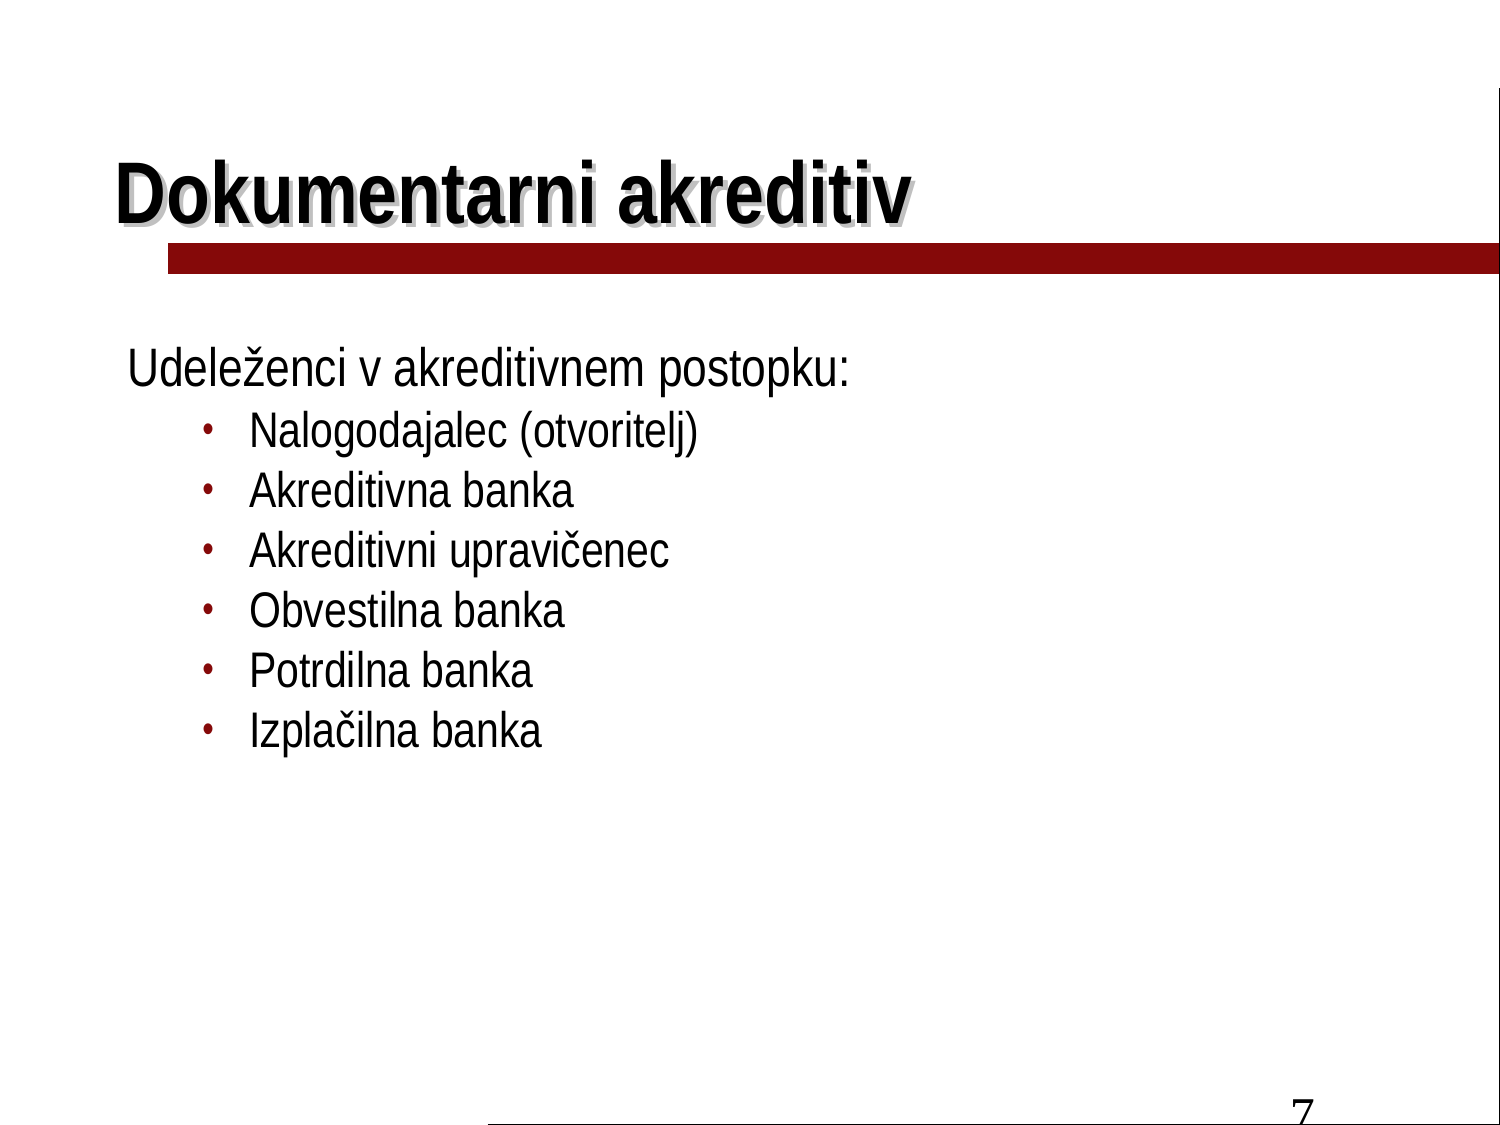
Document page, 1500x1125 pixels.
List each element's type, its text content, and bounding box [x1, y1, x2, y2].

list Udeleženci v akreditivnem postopku: Nalogodajalec (otvoritelj) Akreditivna banka Akreditivni upravičenec Obvestilna banka Potrdilna banka Izplačilna banka [112, 324, 1388, 1001]
title Dokumentarni akreditiv [100, 113, 1376, 264]
